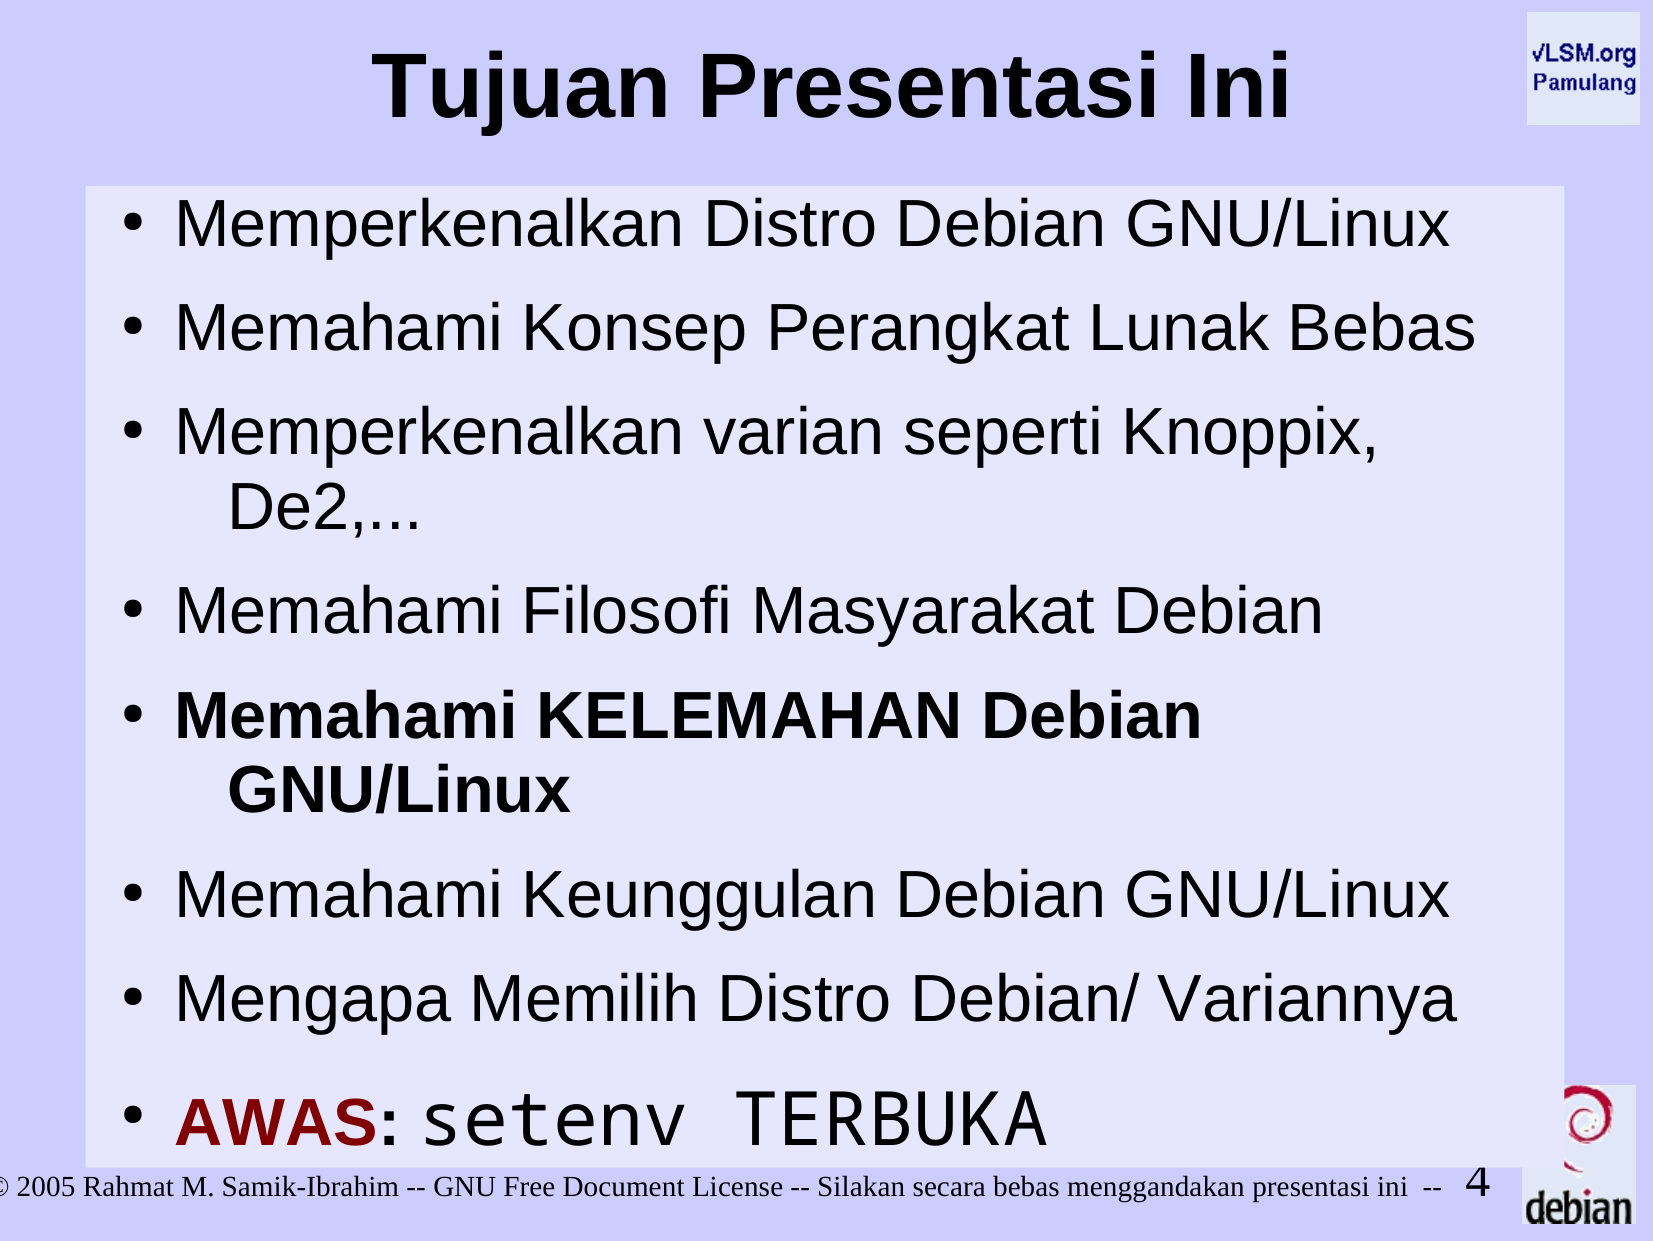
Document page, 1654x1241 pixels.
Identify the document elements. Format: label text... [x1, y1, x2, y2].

picture [1527, 12, 1640, 125]
picture [1522, 1085, 1636, 1224]
title Tujuan Presentasi Ini [40, 31, 1625, 142]
list Memperkenalkan Distro Debian GNU/Linux Memahami Konsep Perangkat Lunak Bebas Memperkenalkan varian seperti Knoppix, De2,... Memahami Filosofi Masyarakat Debian Memahami KELEMAHAN Debian GNU/Linux Memahami Keunggulan Debian GNU/Linux Mengapa Memilih Distro Debian/ Variannya AWAS: setenv TERBUKA [85, 185, 1565, 1076]
